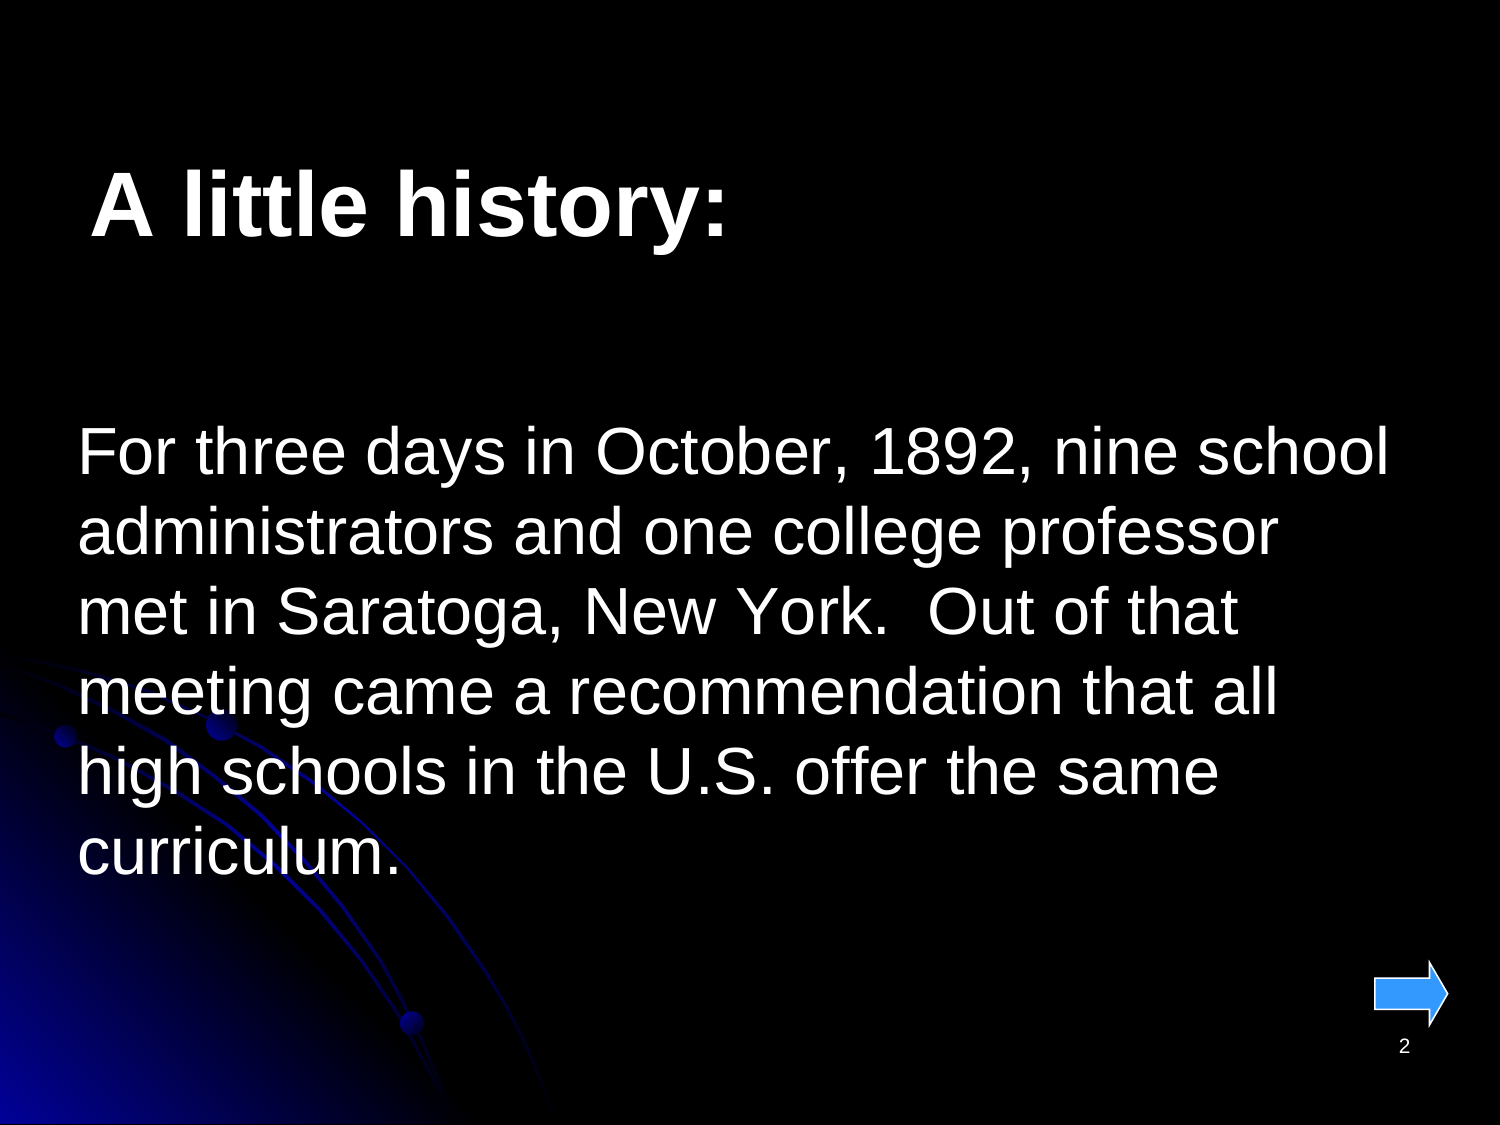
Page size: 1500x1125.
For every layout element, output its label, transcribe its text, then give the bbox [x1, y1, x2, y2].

text_box For three days in October, 1892, nine school administrators and one college professor met in Saratoga, New York. Out of that meeting came a recommendation that all high schools in the U.S. offer the same curriculum. [62, 399, 1413, 896]
text_box [1374, 962, 1448, 1026]
text_box A little history: [75, 137, 826, 263]
